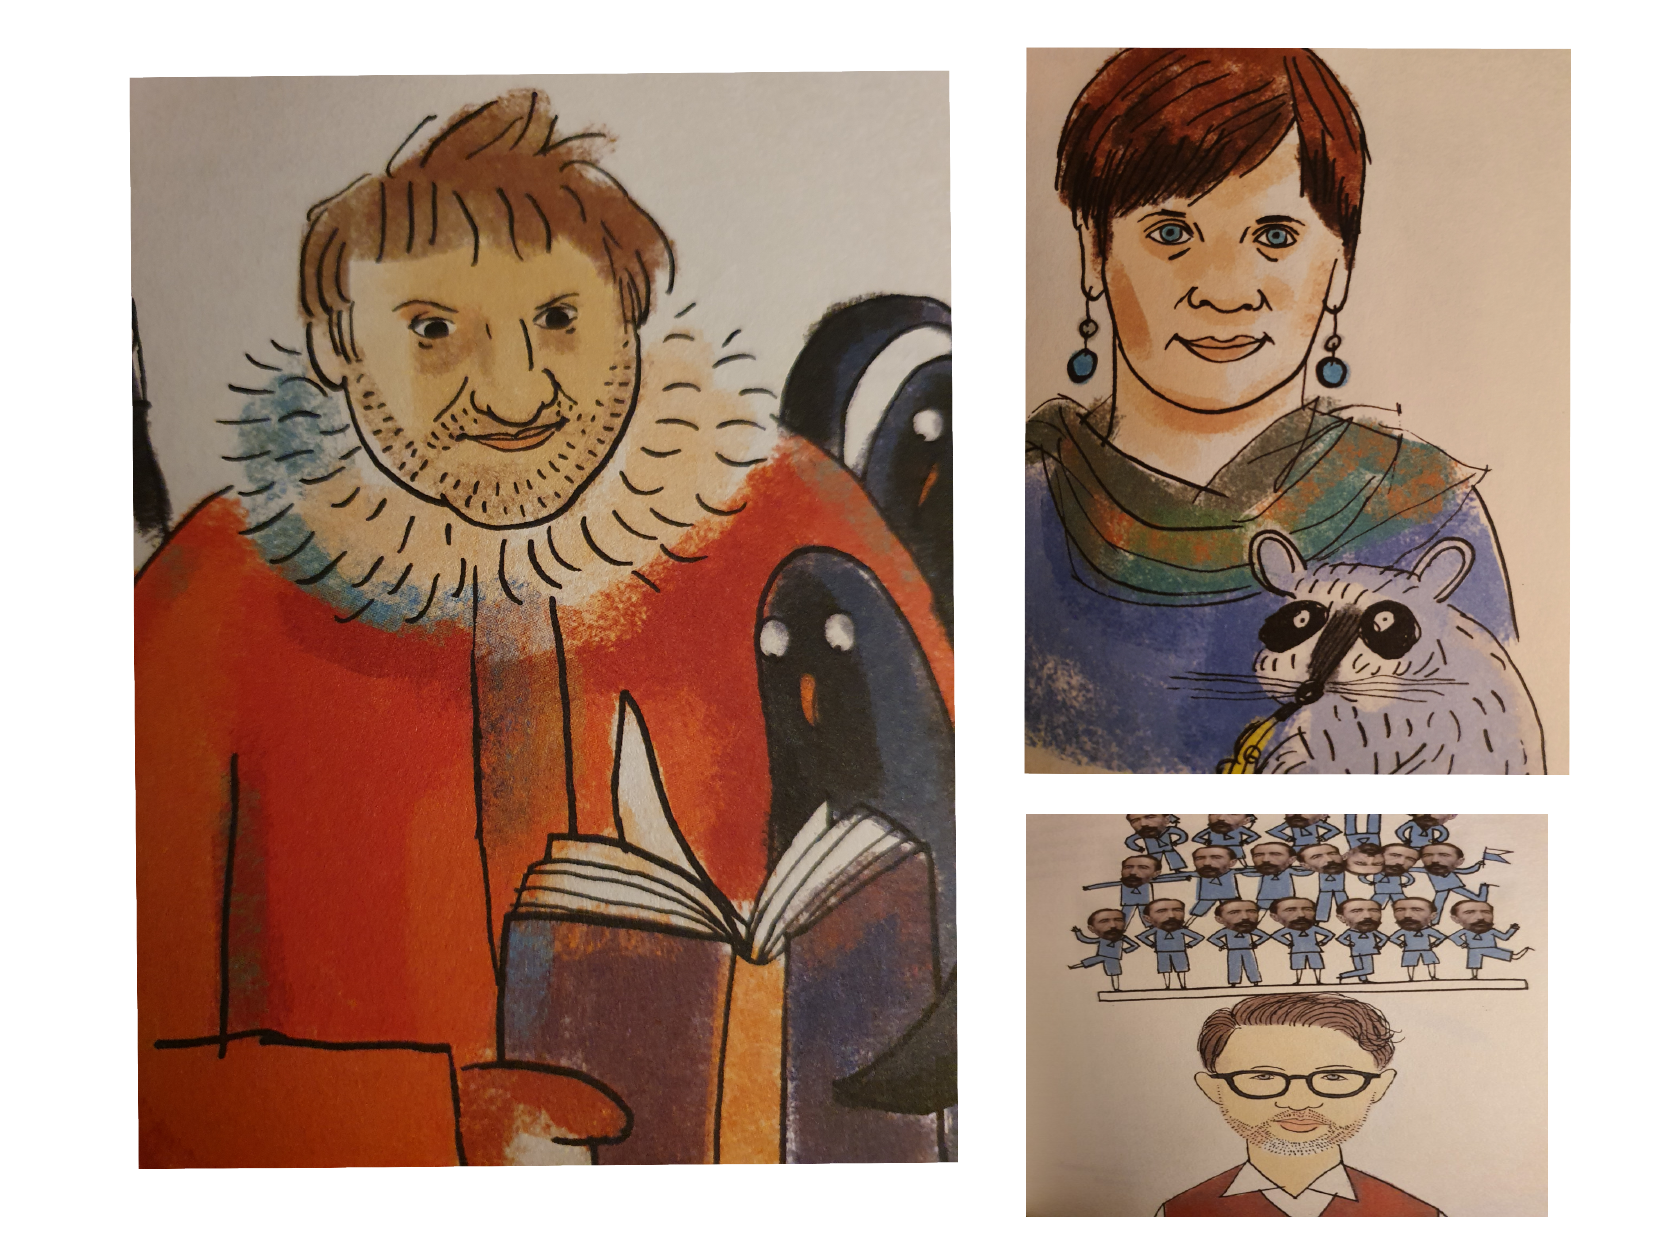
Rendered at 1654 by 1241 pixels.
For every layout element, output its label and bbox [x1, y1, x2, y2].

picture [1024, 47, 1571, 775]
picture [129, 70, 958, 1169]
picture [1026, 814, 1548, 1217]
